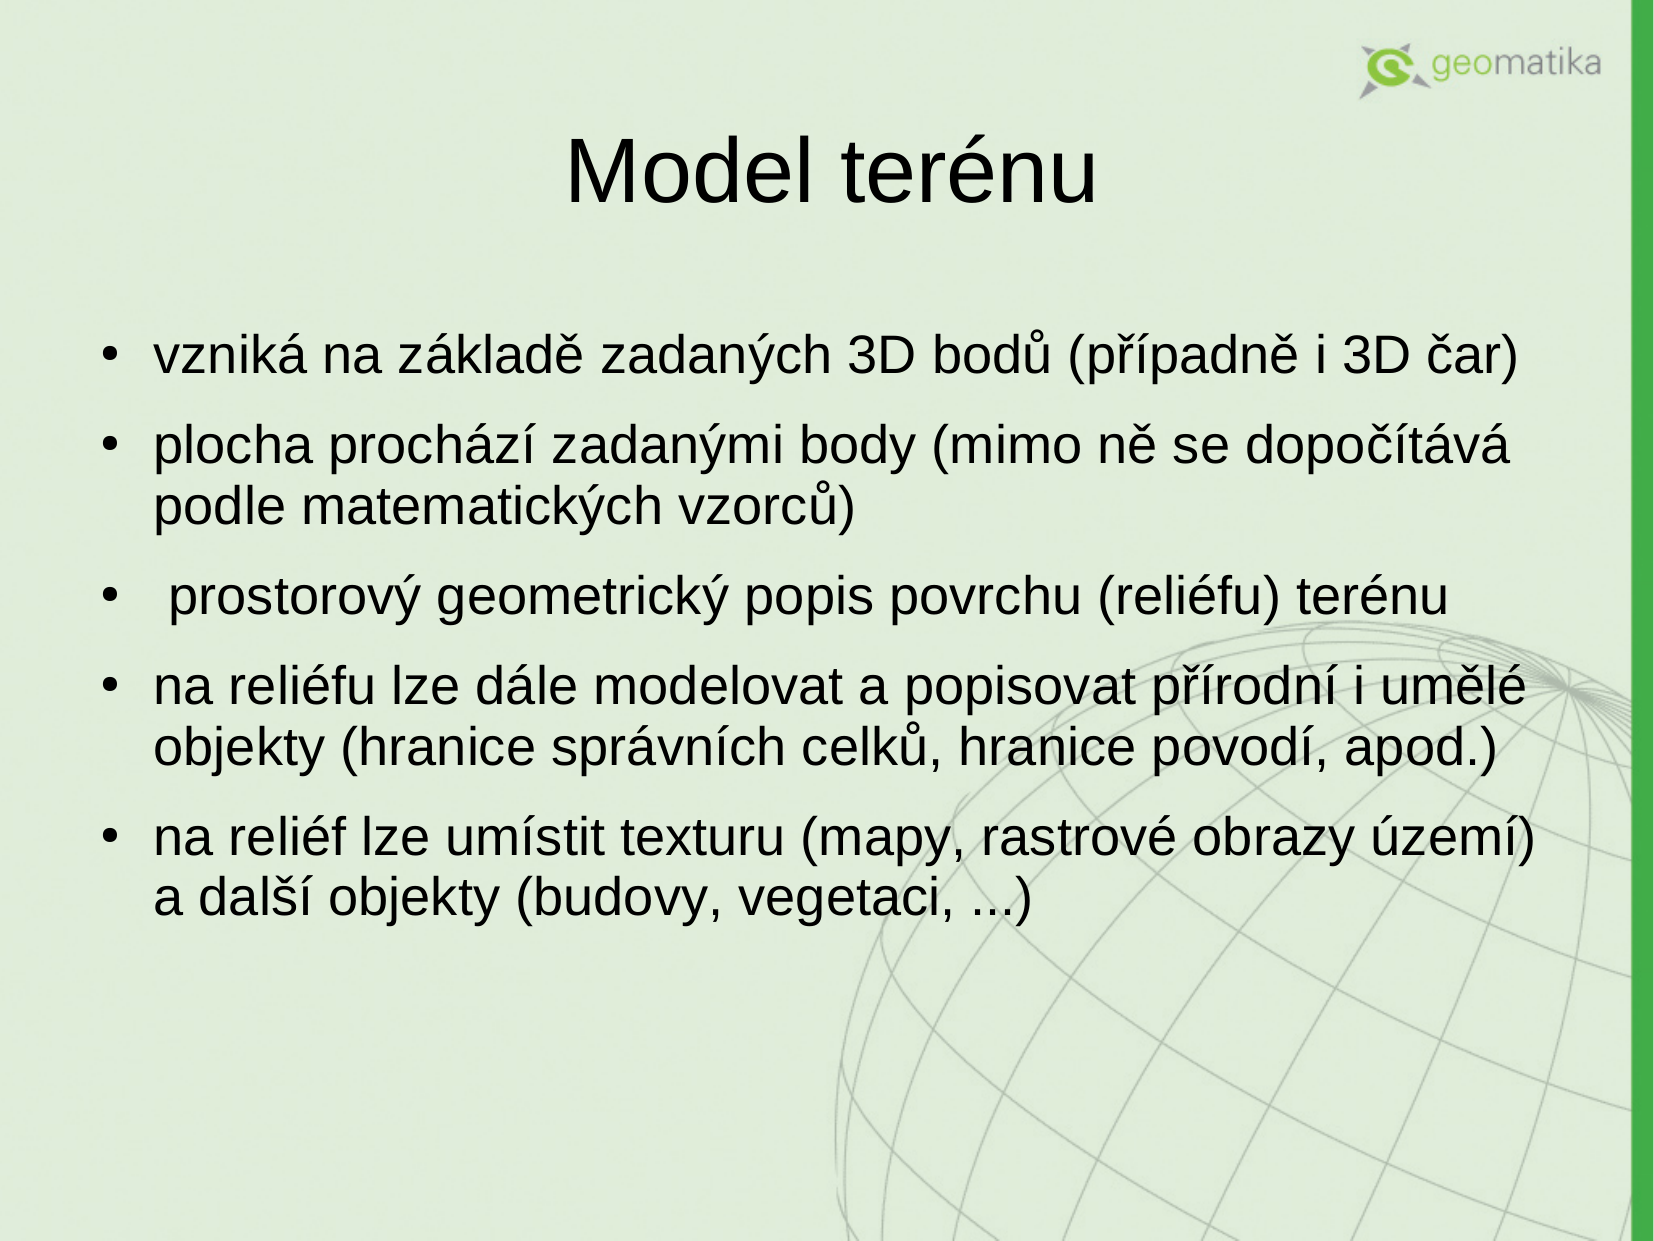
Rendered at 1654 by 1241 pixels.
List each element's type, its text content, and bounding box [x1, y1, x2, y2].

picture [0, 0, 1654, 1241]
title Model terénu [88, 118, 1577, 326]
list vzniká na základě zadaných 3D bodů (případně i 3D čar) plocha prochází zadanými body (mimo ně se dopočítává podle matematických vzorců) prostorový geometrický popis povrchu (reliéfu) terénu na reliéfu lze dále modelovat a popisovat přírodní i umělé objekty (hranice správních celků, hranice povodí, apod.) na reliéf lze umístit texturu (mapy, rastrové obrazy území) a další objekty (budovy, vegetaci, ...) [82, 324, 1571, 1109]
